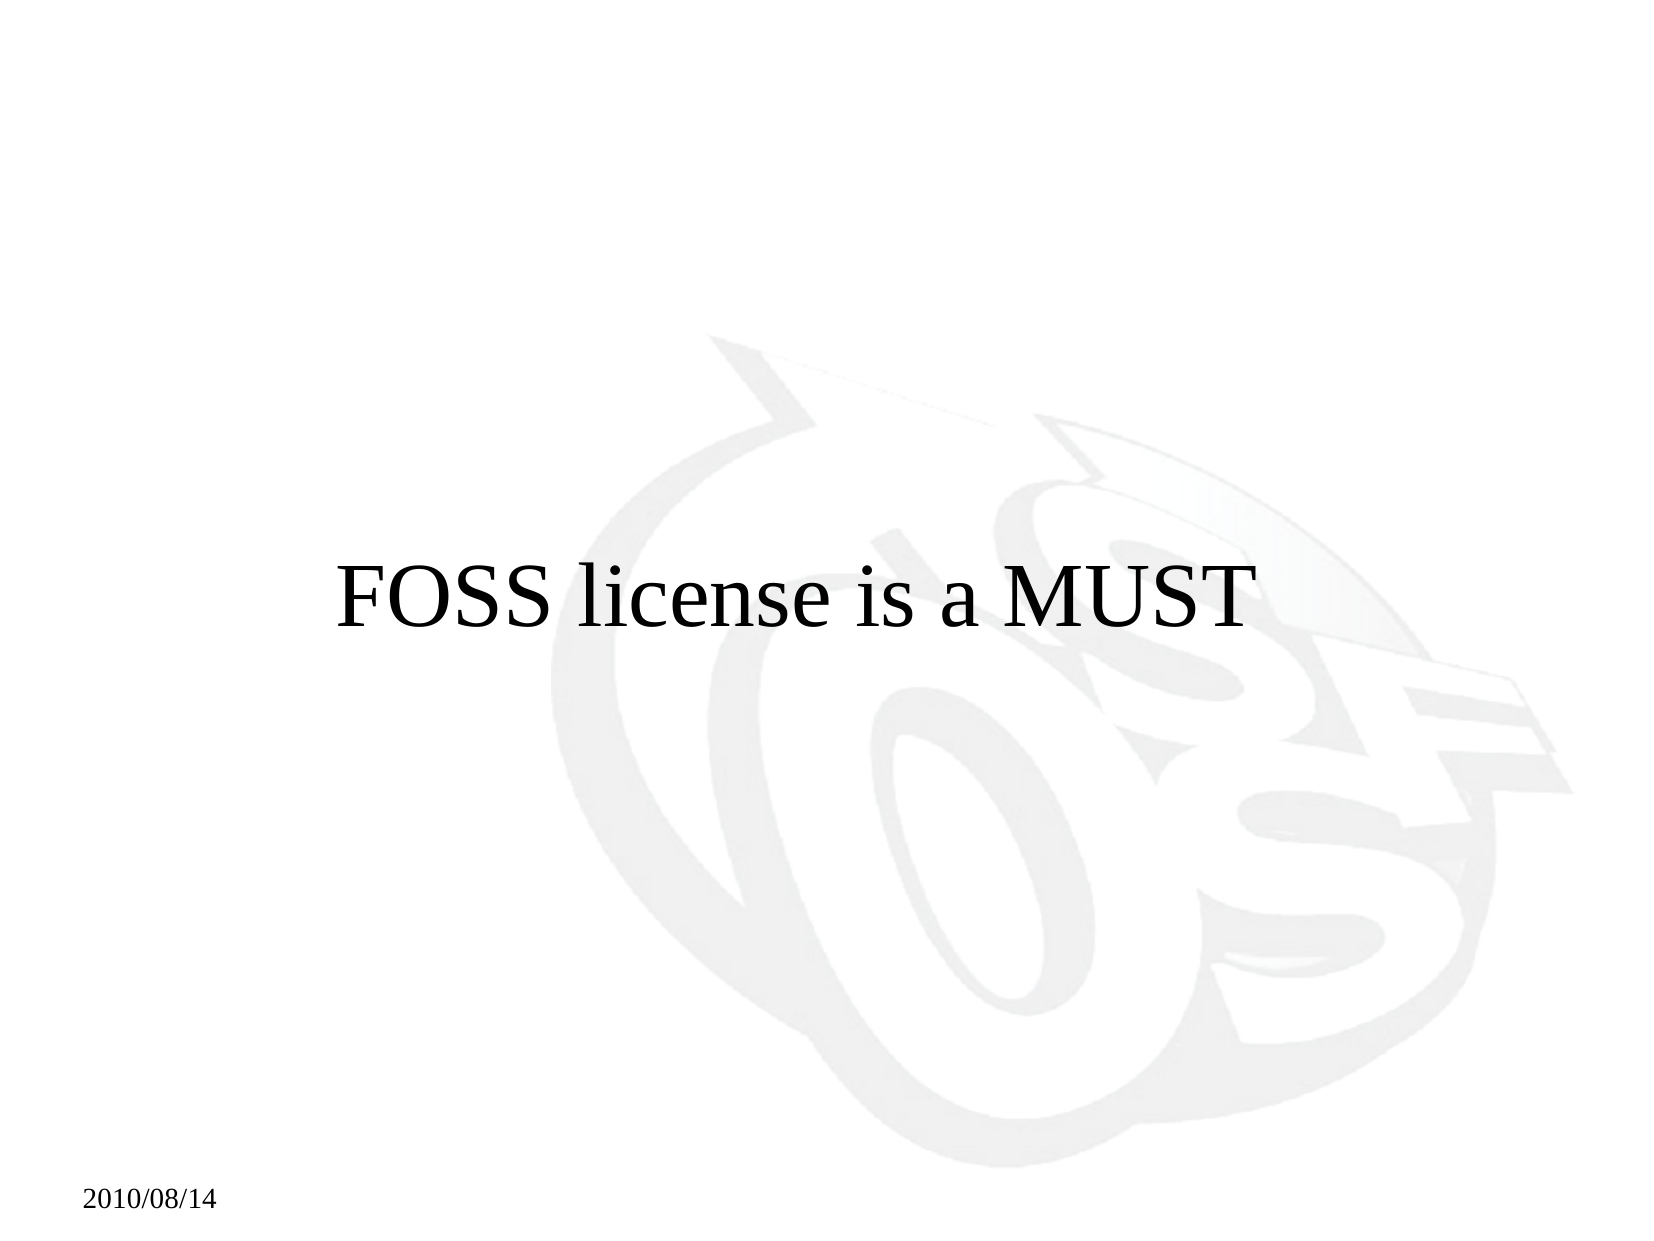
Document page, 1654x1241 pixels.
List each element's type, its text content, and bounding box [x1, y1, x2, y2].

picture [551, 331, 1577, 1170]
title FOSS license is a MUST [177, 431, 1418, 709]
